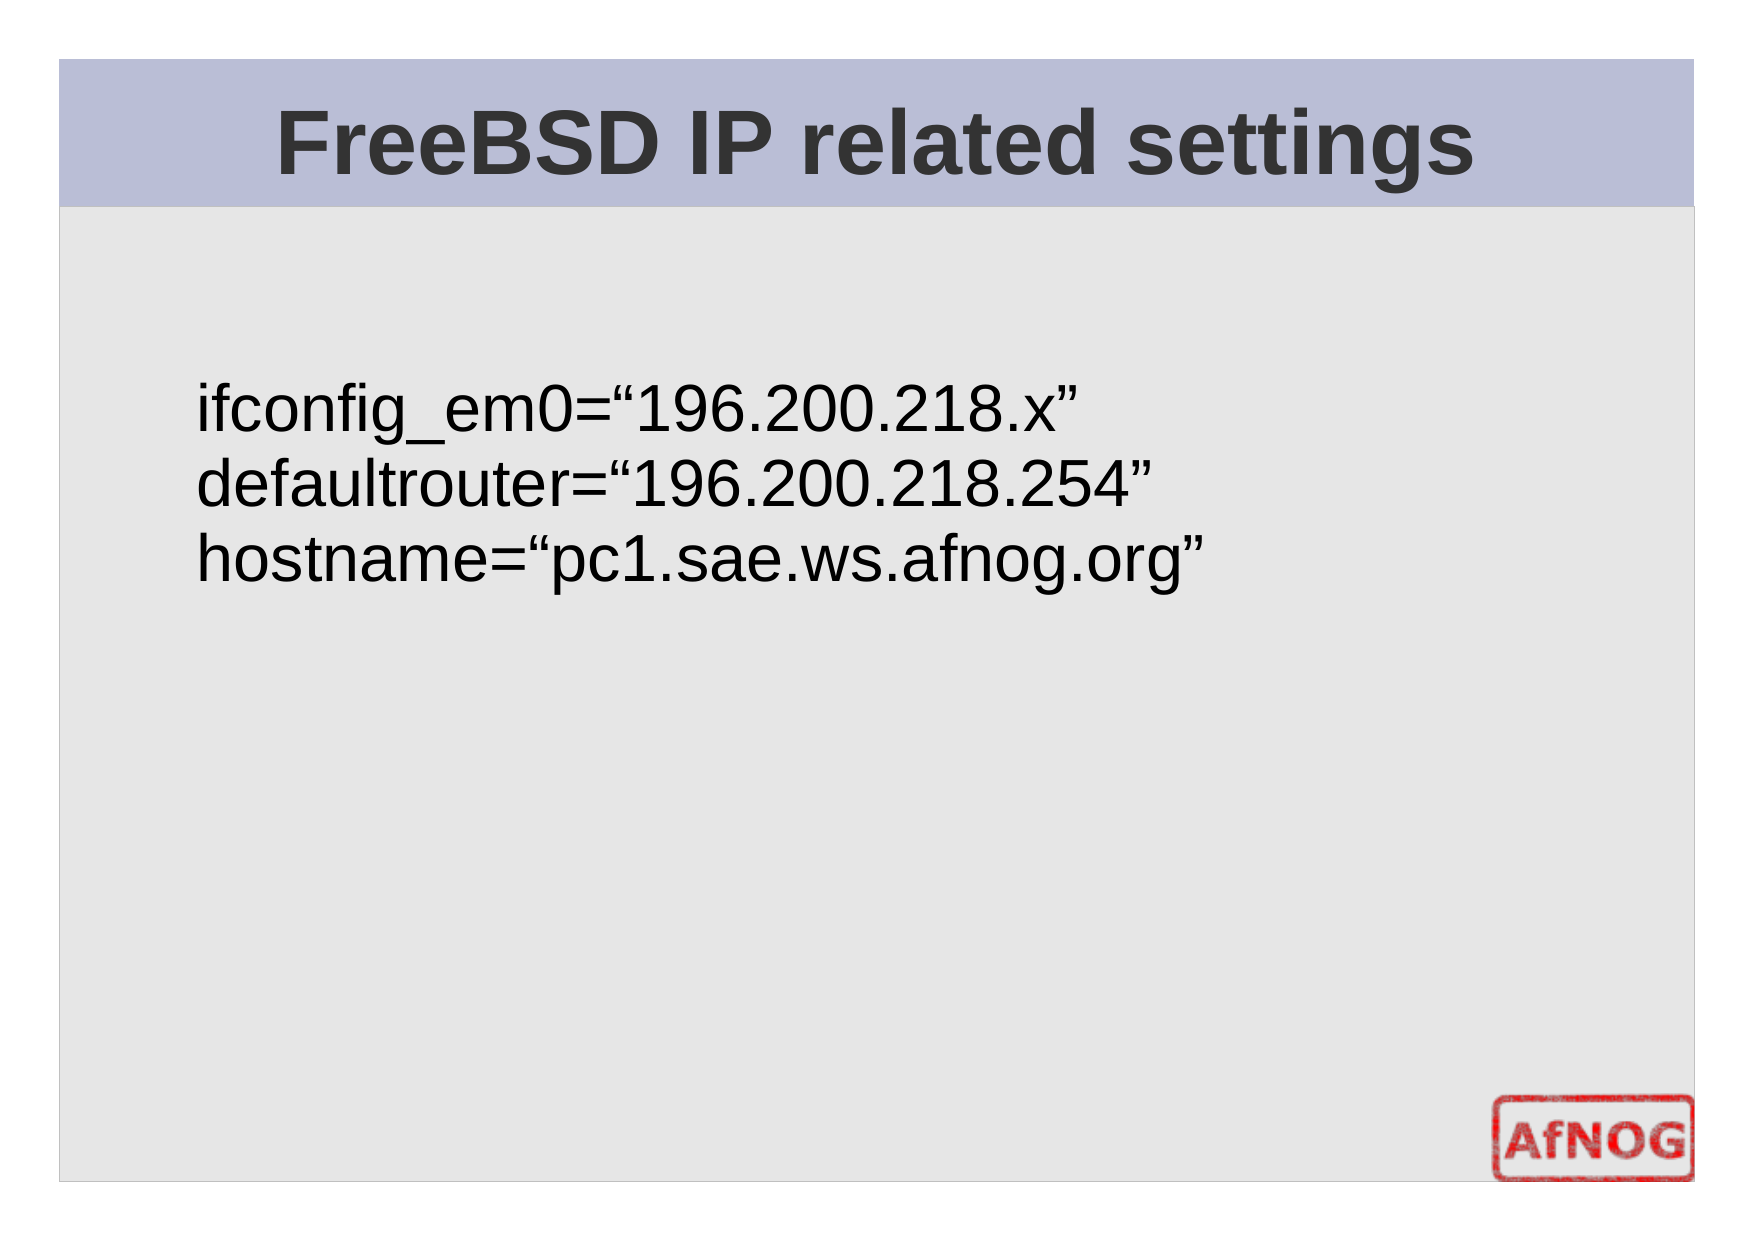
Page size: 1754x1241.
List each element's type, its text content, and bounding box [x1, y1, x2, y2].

list ifconfig_em0=“196.200.218.x” defaultrouter=“196.200.218.254” hostname=“pc1.sae.ws.afnog.org” [179, 371, 1576, 1079]
title FreeBSD IP related settings [59, 48, 1695, 237]
picture [1490, 1092, 1695, 1182]
